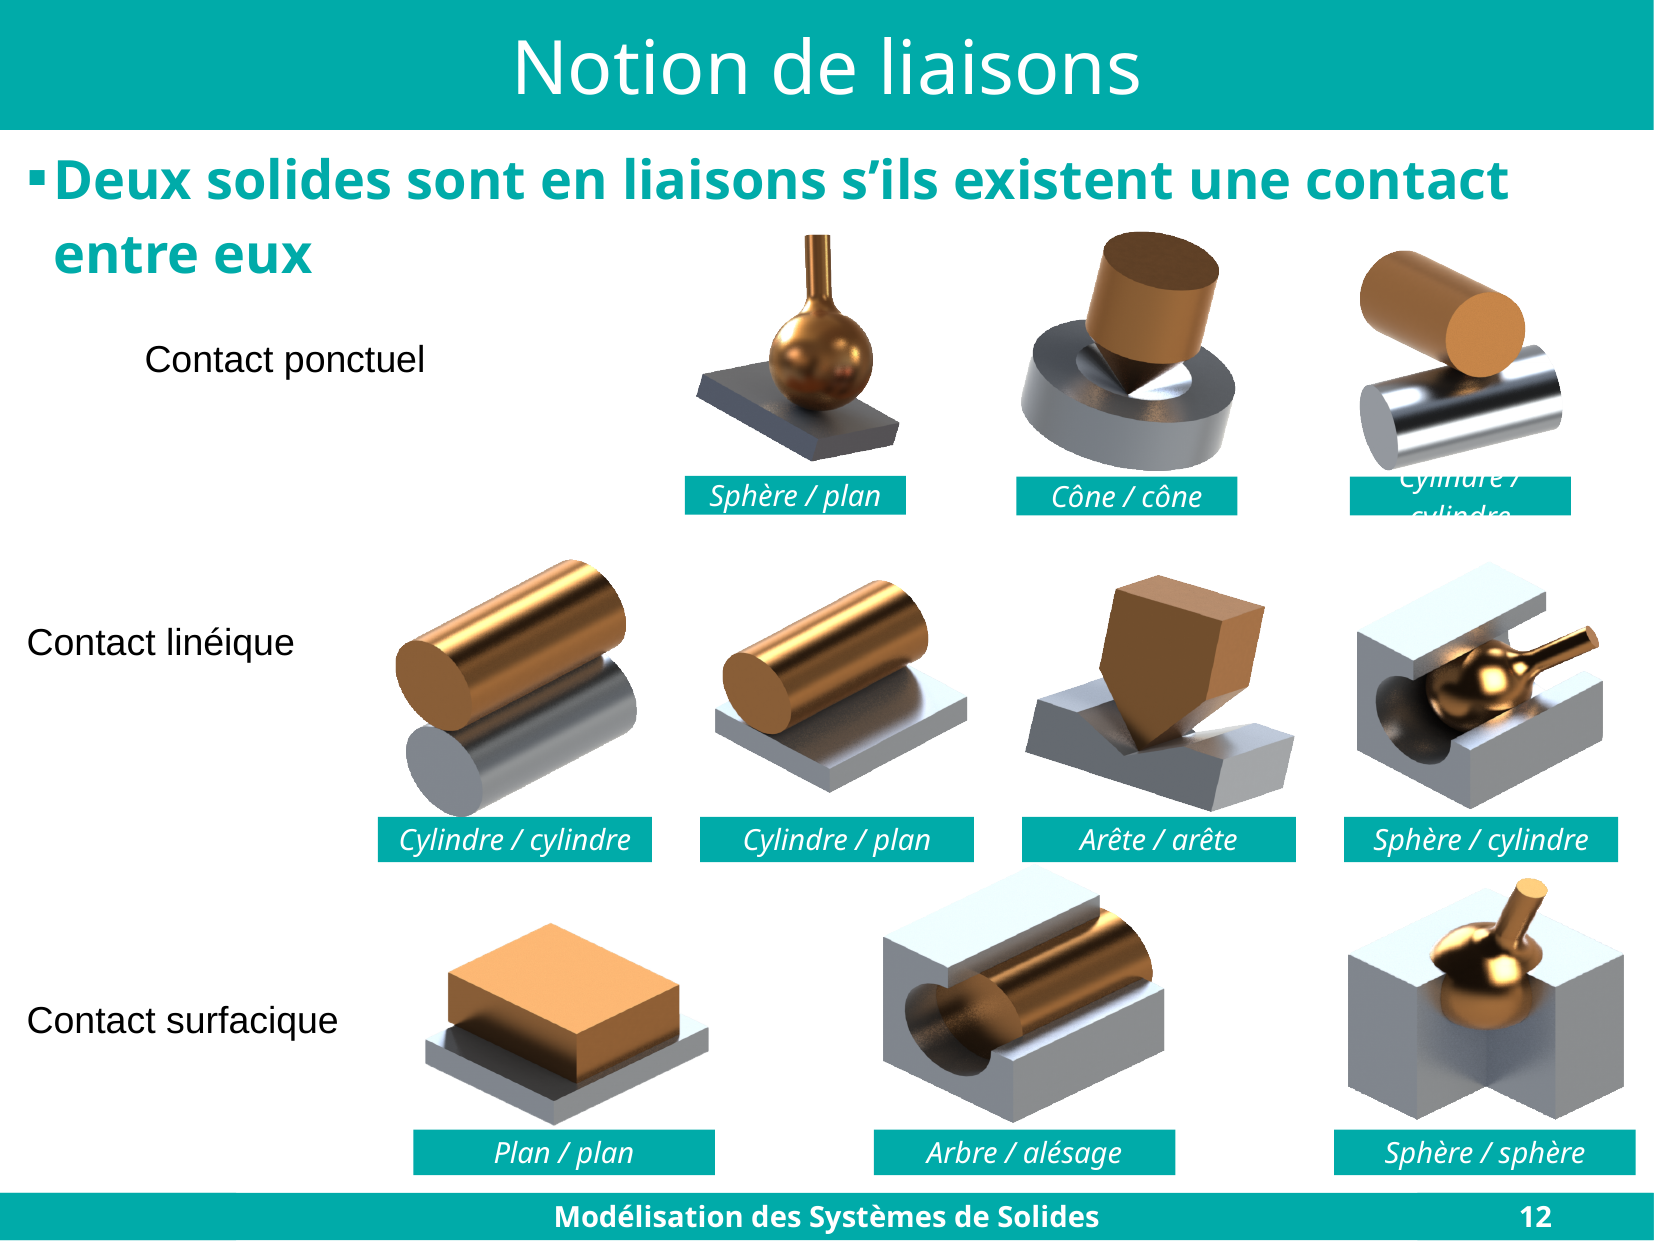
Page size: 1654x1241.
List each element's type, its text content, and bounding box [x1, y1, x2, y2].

text_box Arête / arête [1022, 817, 1296, 863]
text_box Cylindre / cylindre [377, 826, 652, 863]
picture [1018, 220, 1240, 478]
picture [1344, 555, 1619, 817]
picture [377, 543, 652, 826]
text_box Contact surfacique [11, 992, 355, 1049]
text_box Sphère / plan [684, 475, 906, 515]
text_box Plan / plan [413, 1130, 715, 1176]
picture [1022, 570, 1296, 817]
picture [1334, 865, 1636, 1131]
list Deux solides sont en liaisons s’ils existent une contact entre eux [11, 141, 1642, 861]
text_box Sphère / cylindre [1344, 817, 1619, 863]
text_box Arbre / alésage [873, 1130, 1176, 1176]
text_box Contact ponctuel [129, 330, 473, 388]
text_box Cylindre / cylindre [1349, 476, 1571, 516]
picture [700, 571, 974, 799]
title Notion de liaisons [0, 0, 1654, 130]
picture [873, 859, 1176, 1130]
text_box Cône / cône [1016, 476, 1238, 516]
picture [413, 910, 715, 1130]
text_box Contact linéique [11, 614, 355, 671]
picture [685, 227, 906, 467]
text_box Sphère / sphère [1334, 1131, 1636, 1176]
picture [1349, 248, 1571, 476]
text_box Cylindre / plan [700, 816, 974, 863]
